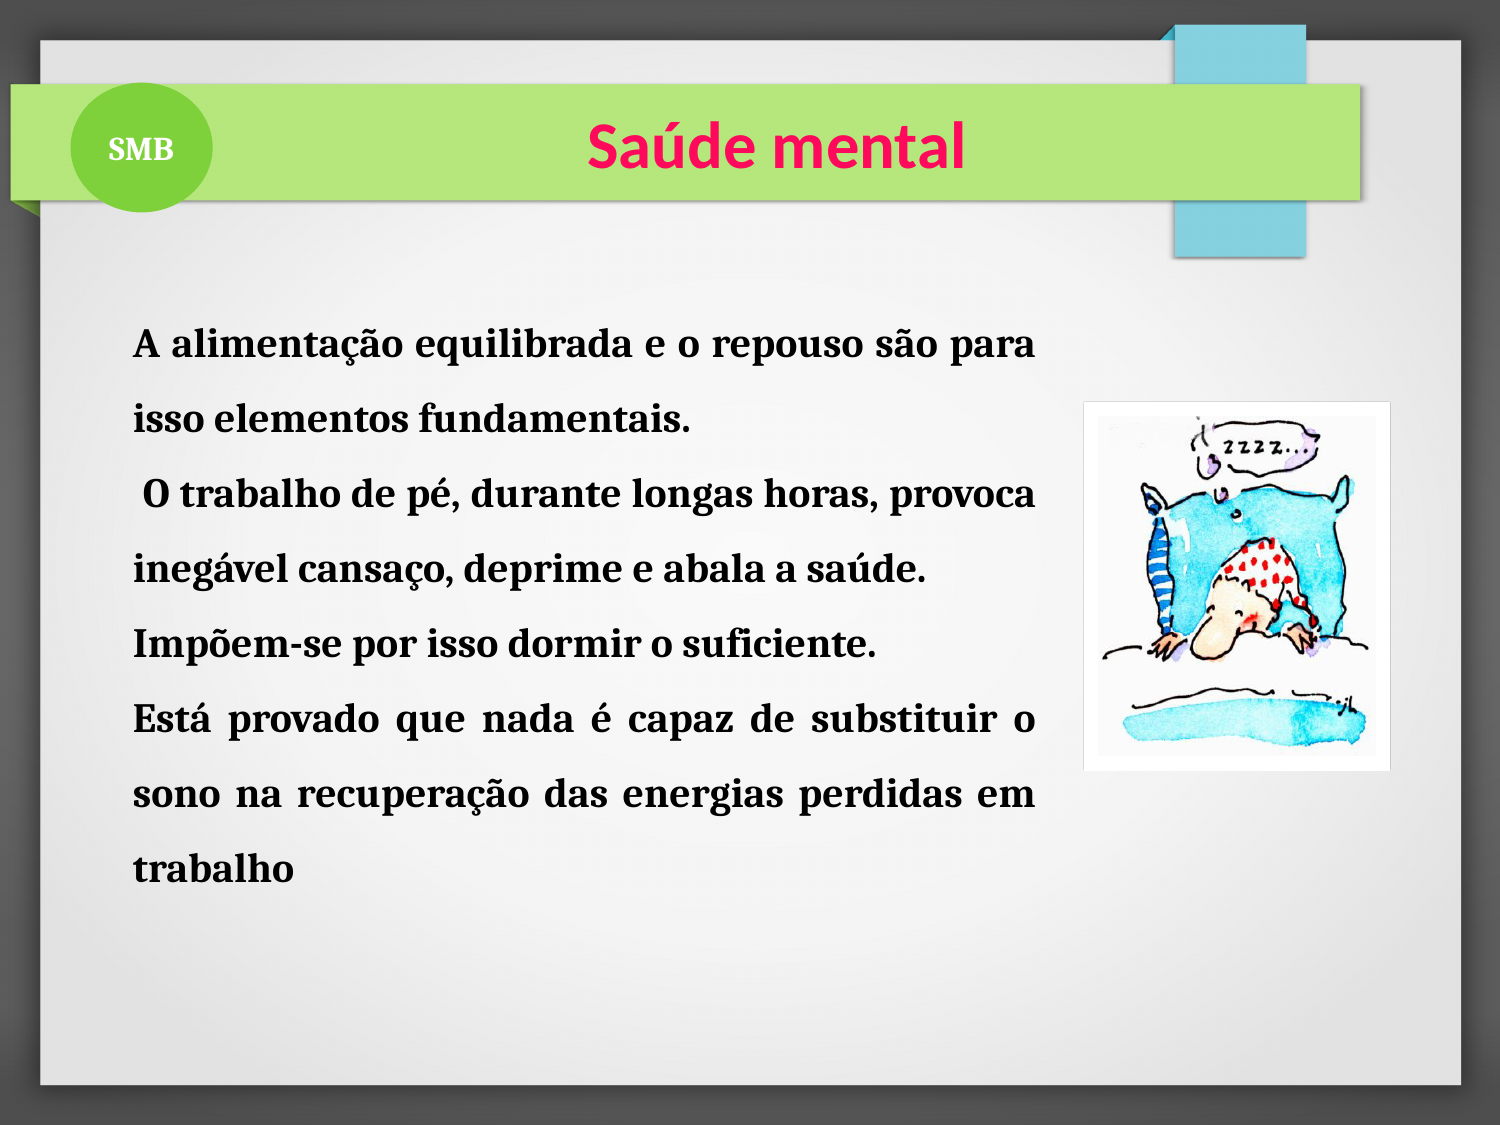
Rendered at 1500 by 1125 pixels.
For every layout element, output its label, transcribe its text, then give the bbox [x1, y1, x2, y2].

text_box Saúde mental [316, 94, 1229, 189]
picture [0, 0, 1500, 1125]
text_box SMB [70, 82, 213, 213]
text_box A alimentação equilibrada e o repouso são para isso elementos fundamentais. O trabalho de pé, durante longas horas, provoca inegável cansaço, deprime e abala a saúde. Impõem-se por isso dormir o suficiente. Está provado que nada é capaz de substituir o sono na recuperação das energias perdidas em trabalho [118, 283, 1052, 899]
